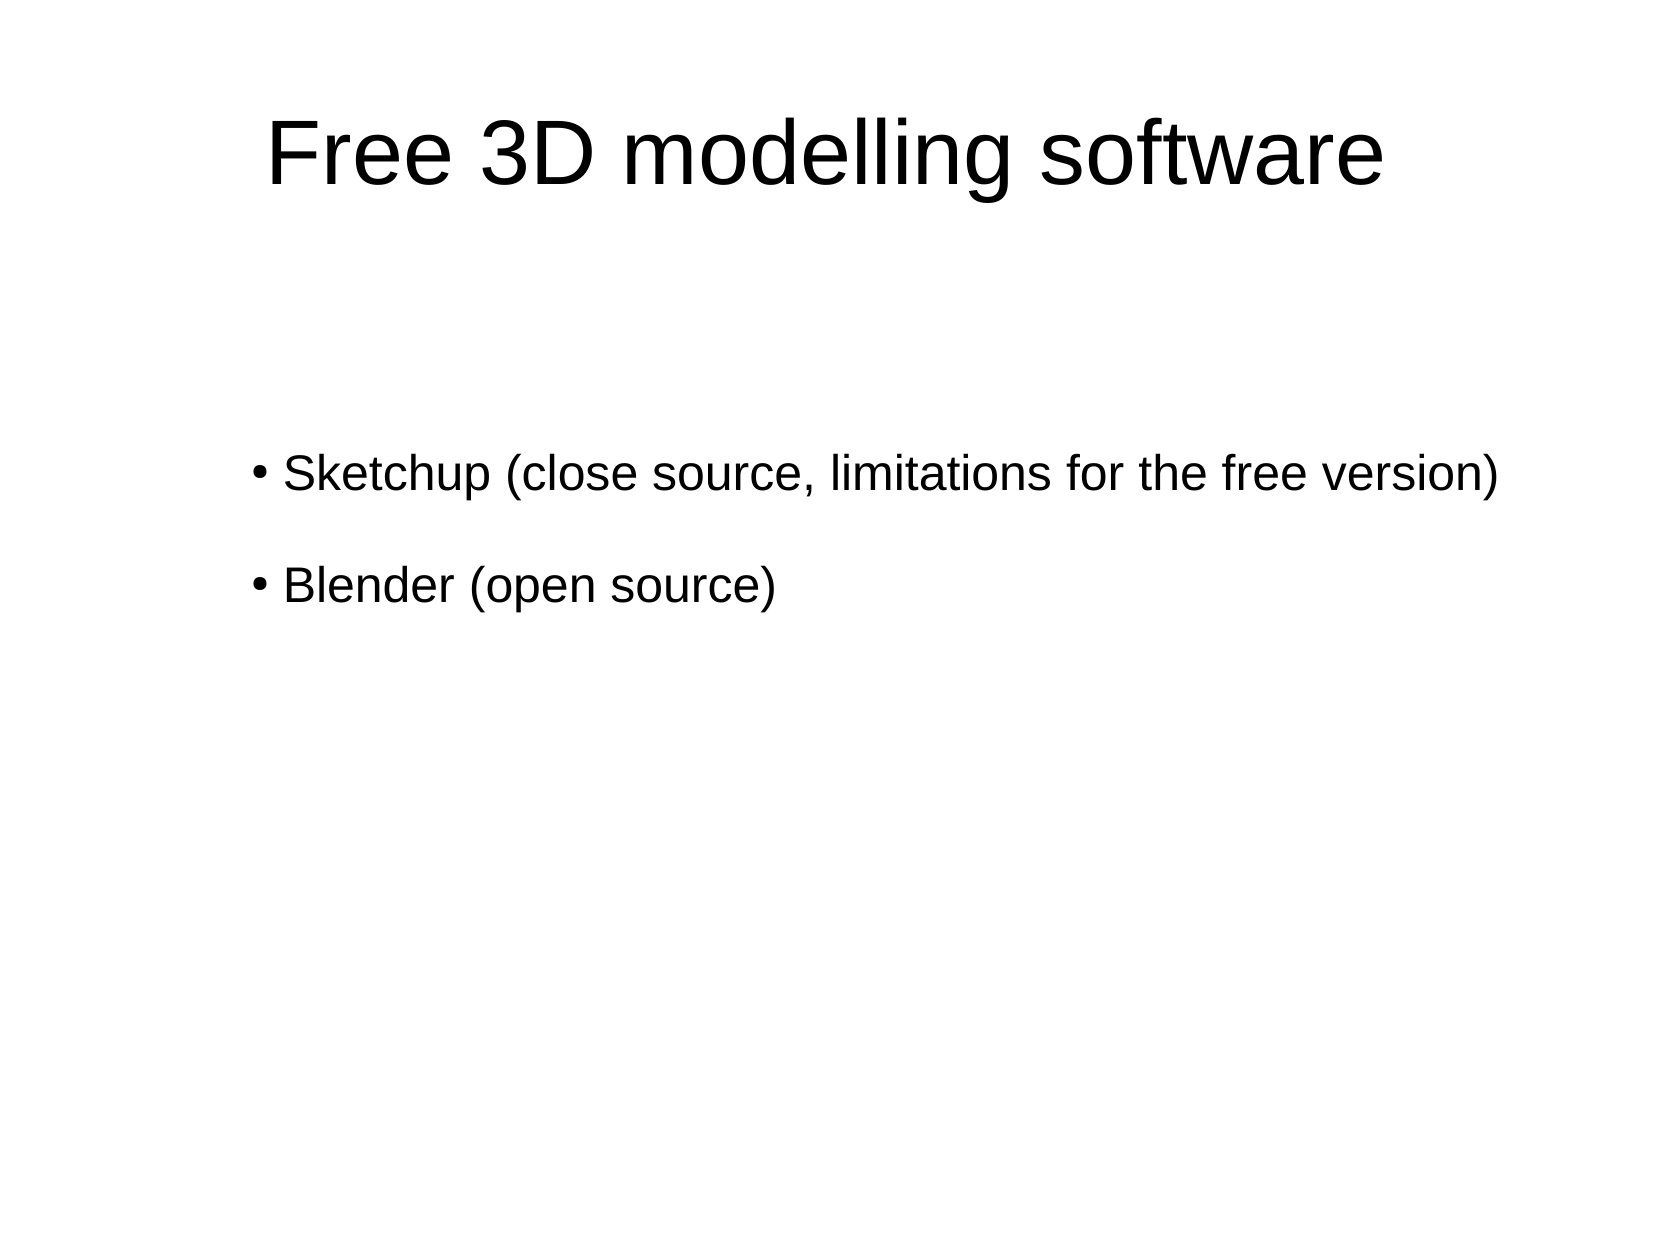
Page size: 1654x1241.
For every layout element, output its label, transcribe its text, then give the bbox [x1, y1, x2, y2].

title Free 3D modelling software [82, 49, 1571, 257]
text_box Sketchup (close source, limitations for the free version) Blender (open source) [236, 438, 1565, 621]
